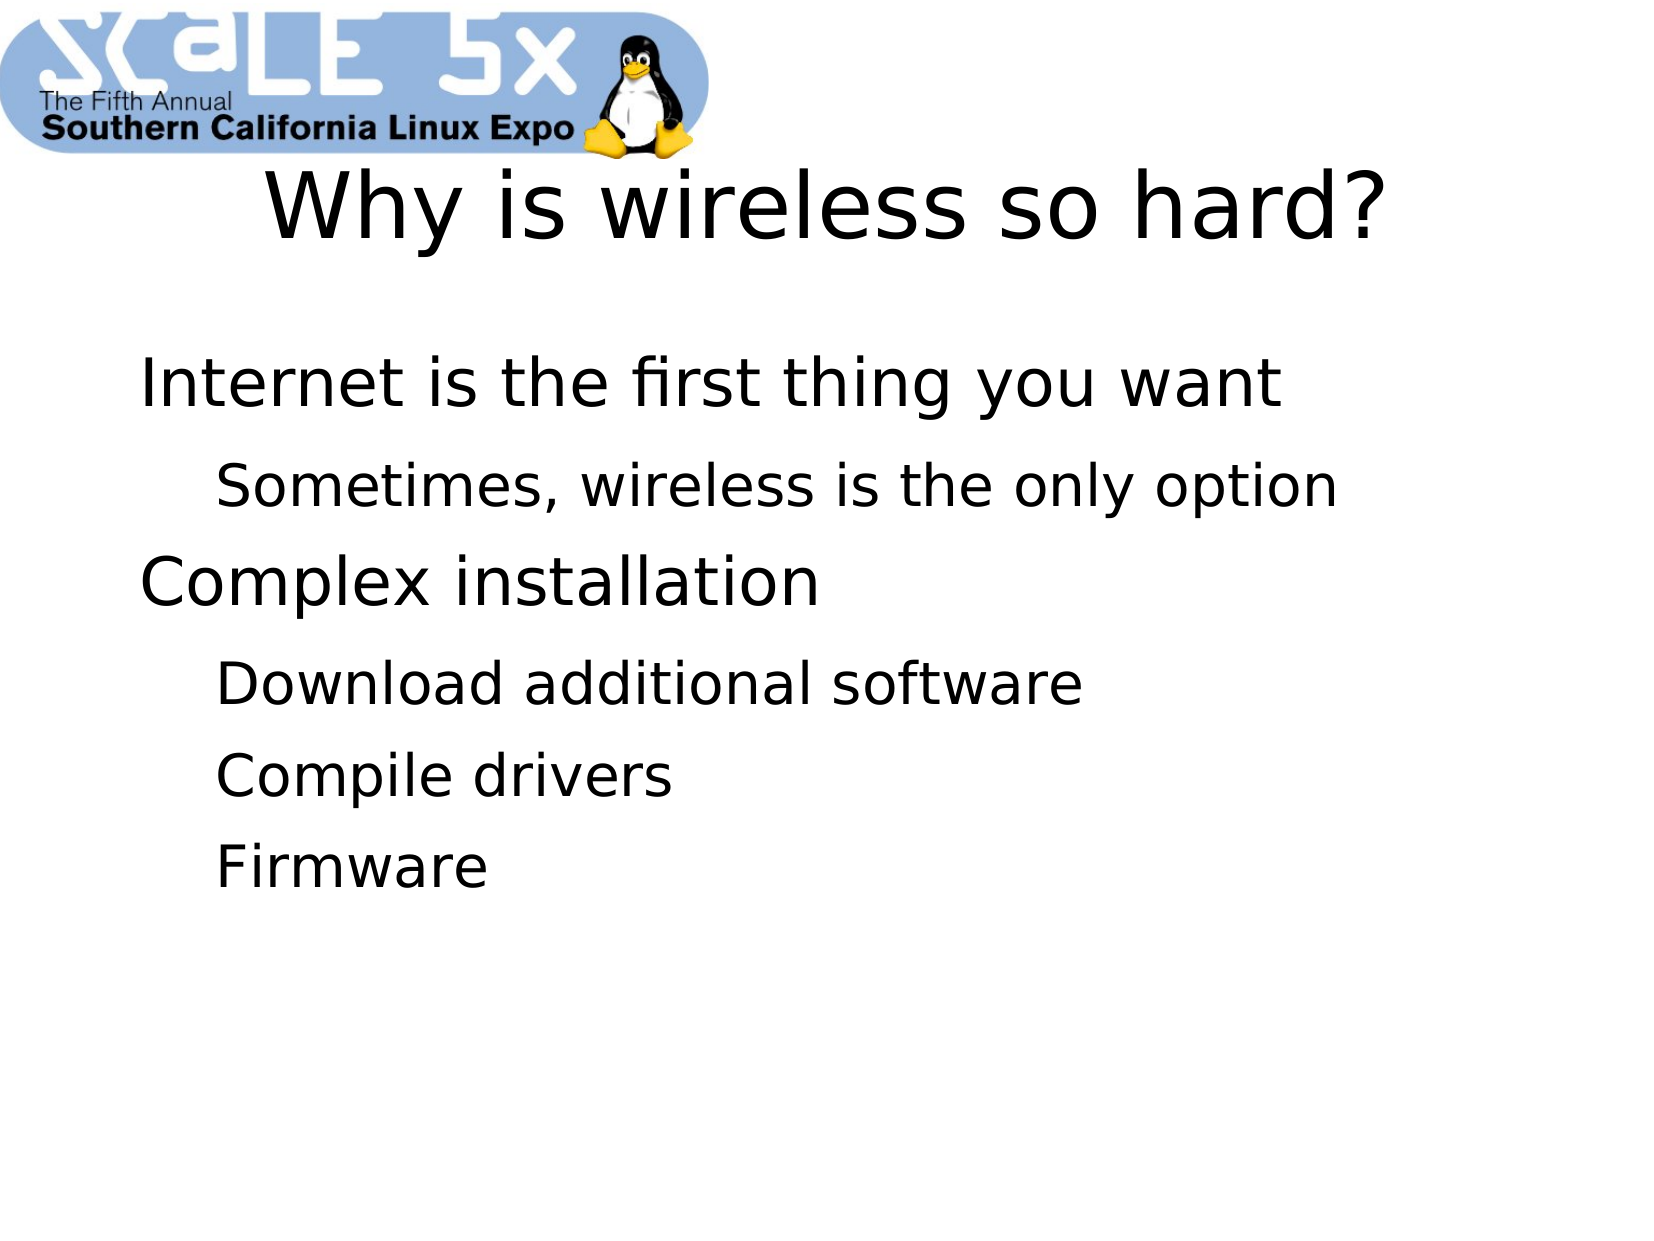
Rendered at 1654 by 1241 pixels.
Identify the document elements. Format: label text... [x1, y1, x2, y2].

list Internet is the first thing you want Sometimes, wireless is the only option Complex installation Download additional software Compile drivers Firmware [121, 344, 1533, 1127]
title Why is wireless so hard? [121, 102, 1533, 311]
picture [0, 3, 709, 159]
